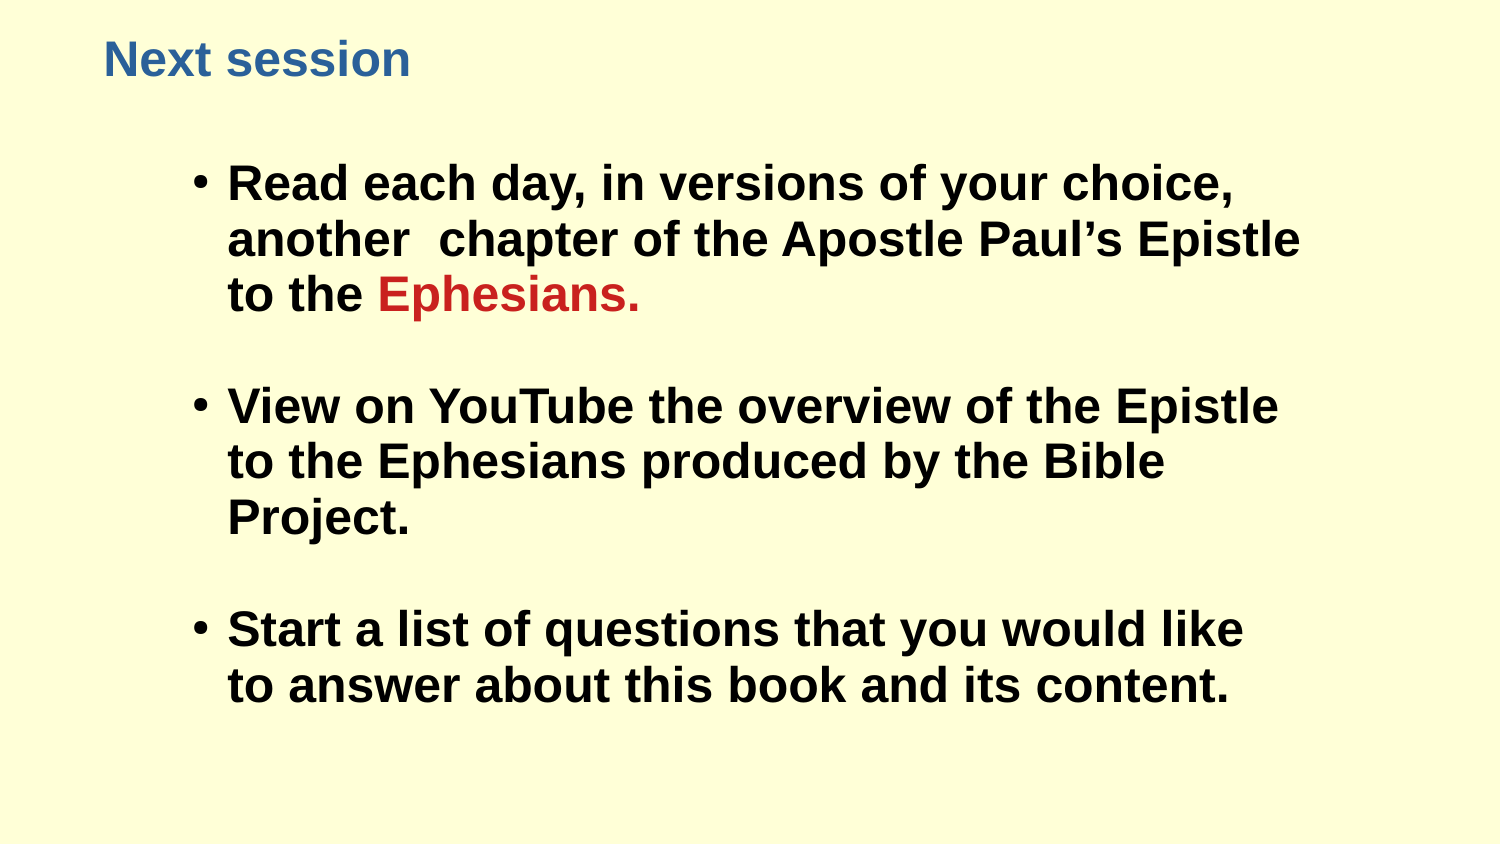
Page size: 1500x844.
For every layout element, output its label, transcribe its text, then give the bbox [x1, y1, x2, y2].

text_box Read each day, in versions of your choice, another chapter of the Apostle Paul’s Epistle to the Ephesians. View on YouTube the overview of the Epistle to the Ephesians produced by the Bible Project. Start a list of questions that you would like to answer about this book and its content. [177, 147, 1329, 720]
text_box Next session [88, 23, 1182, 95]
